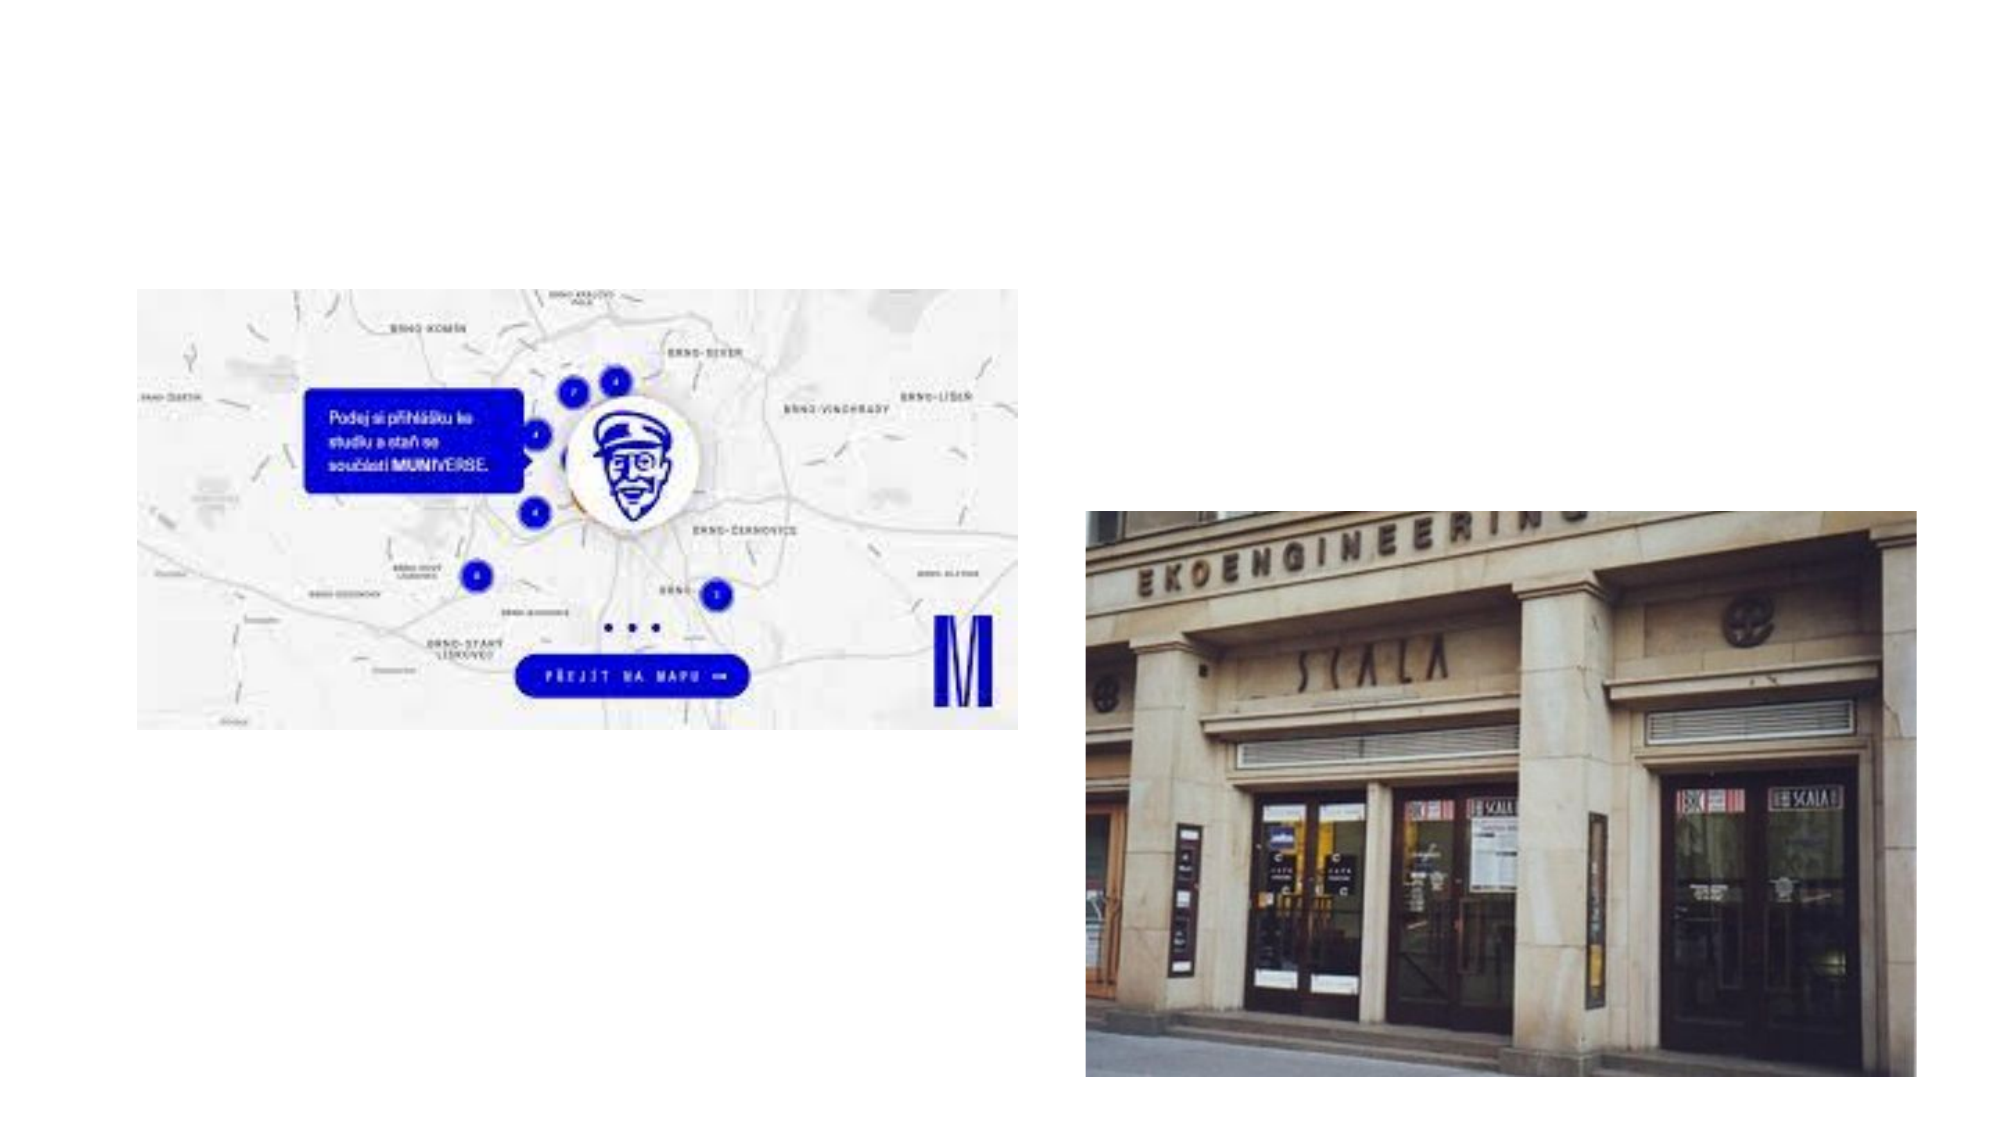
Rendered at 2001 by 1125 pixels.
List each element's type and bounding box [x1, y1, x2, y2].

picture [137, 289, 1018, 730]
picture [1085, 511, 1917, 1077]
